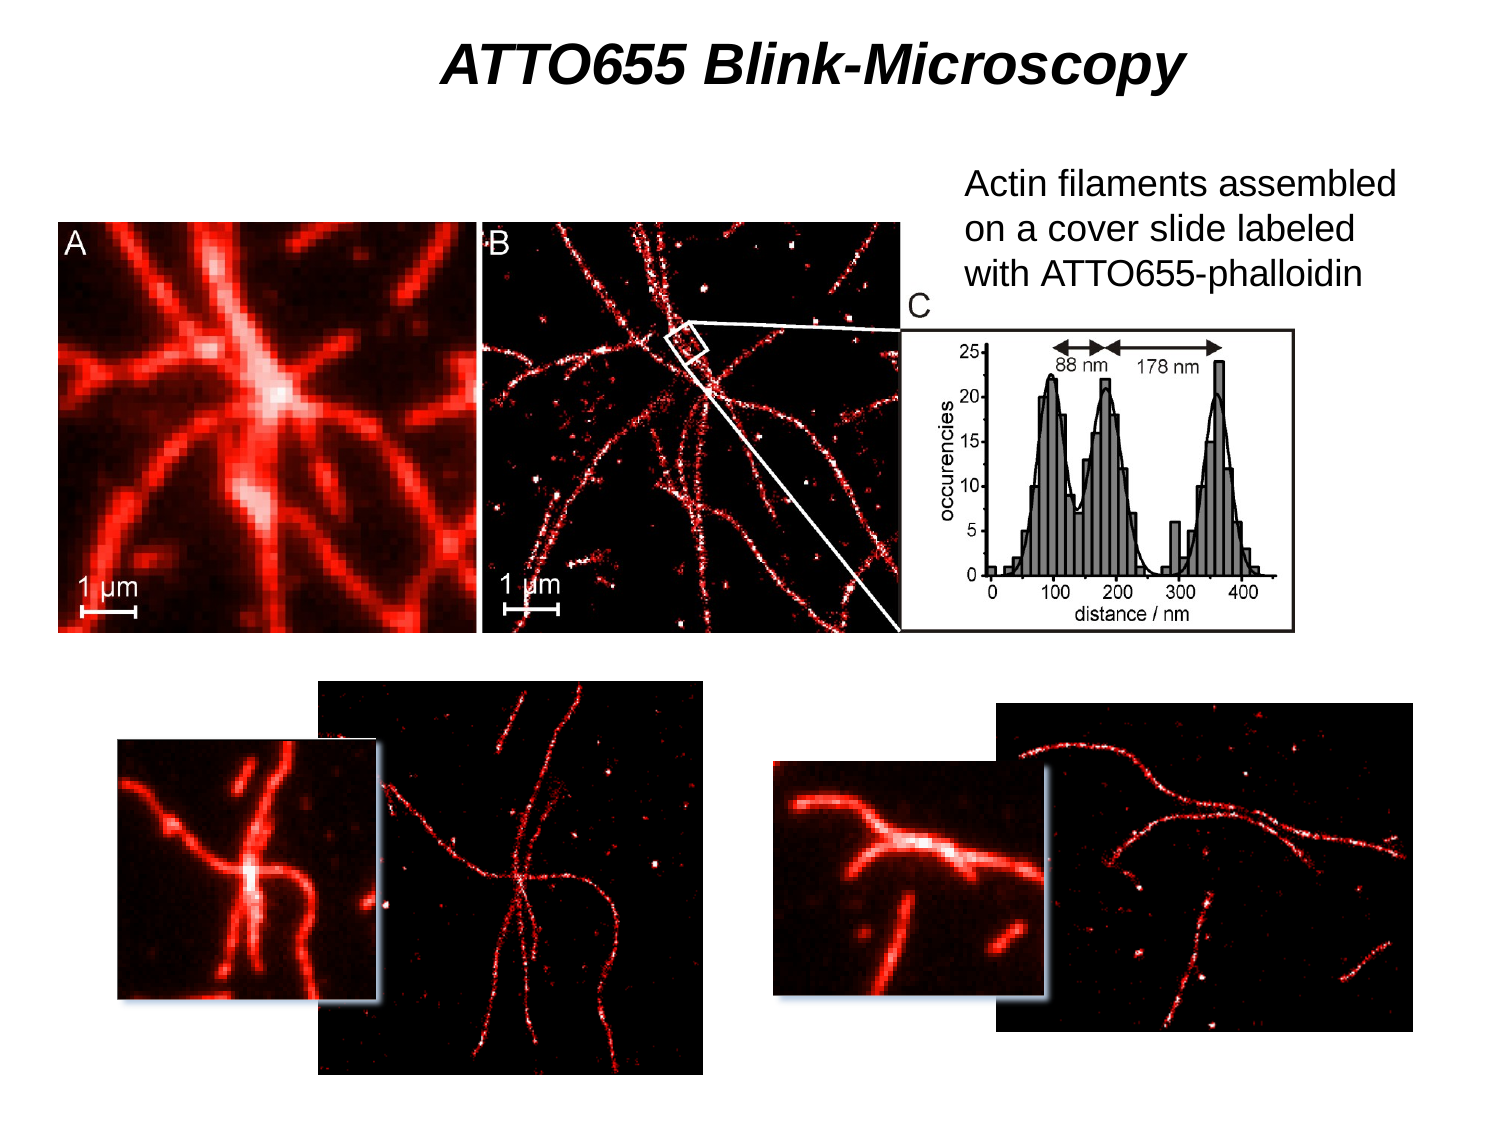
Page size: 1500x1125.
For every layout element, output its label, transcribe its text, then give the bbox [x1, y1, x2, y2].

picture [115, 681, 703, 1075]
title ATTO655 Blink-Microscopy [292, 23, 1500, 97]
text_box Actin filaments assembled on a cover slide labeled with ATTO655-phalloidin [962, 156, 1402, 296]
picture [771, 703, 1413, 1032]
picture [58, 222, 1295, 633]
